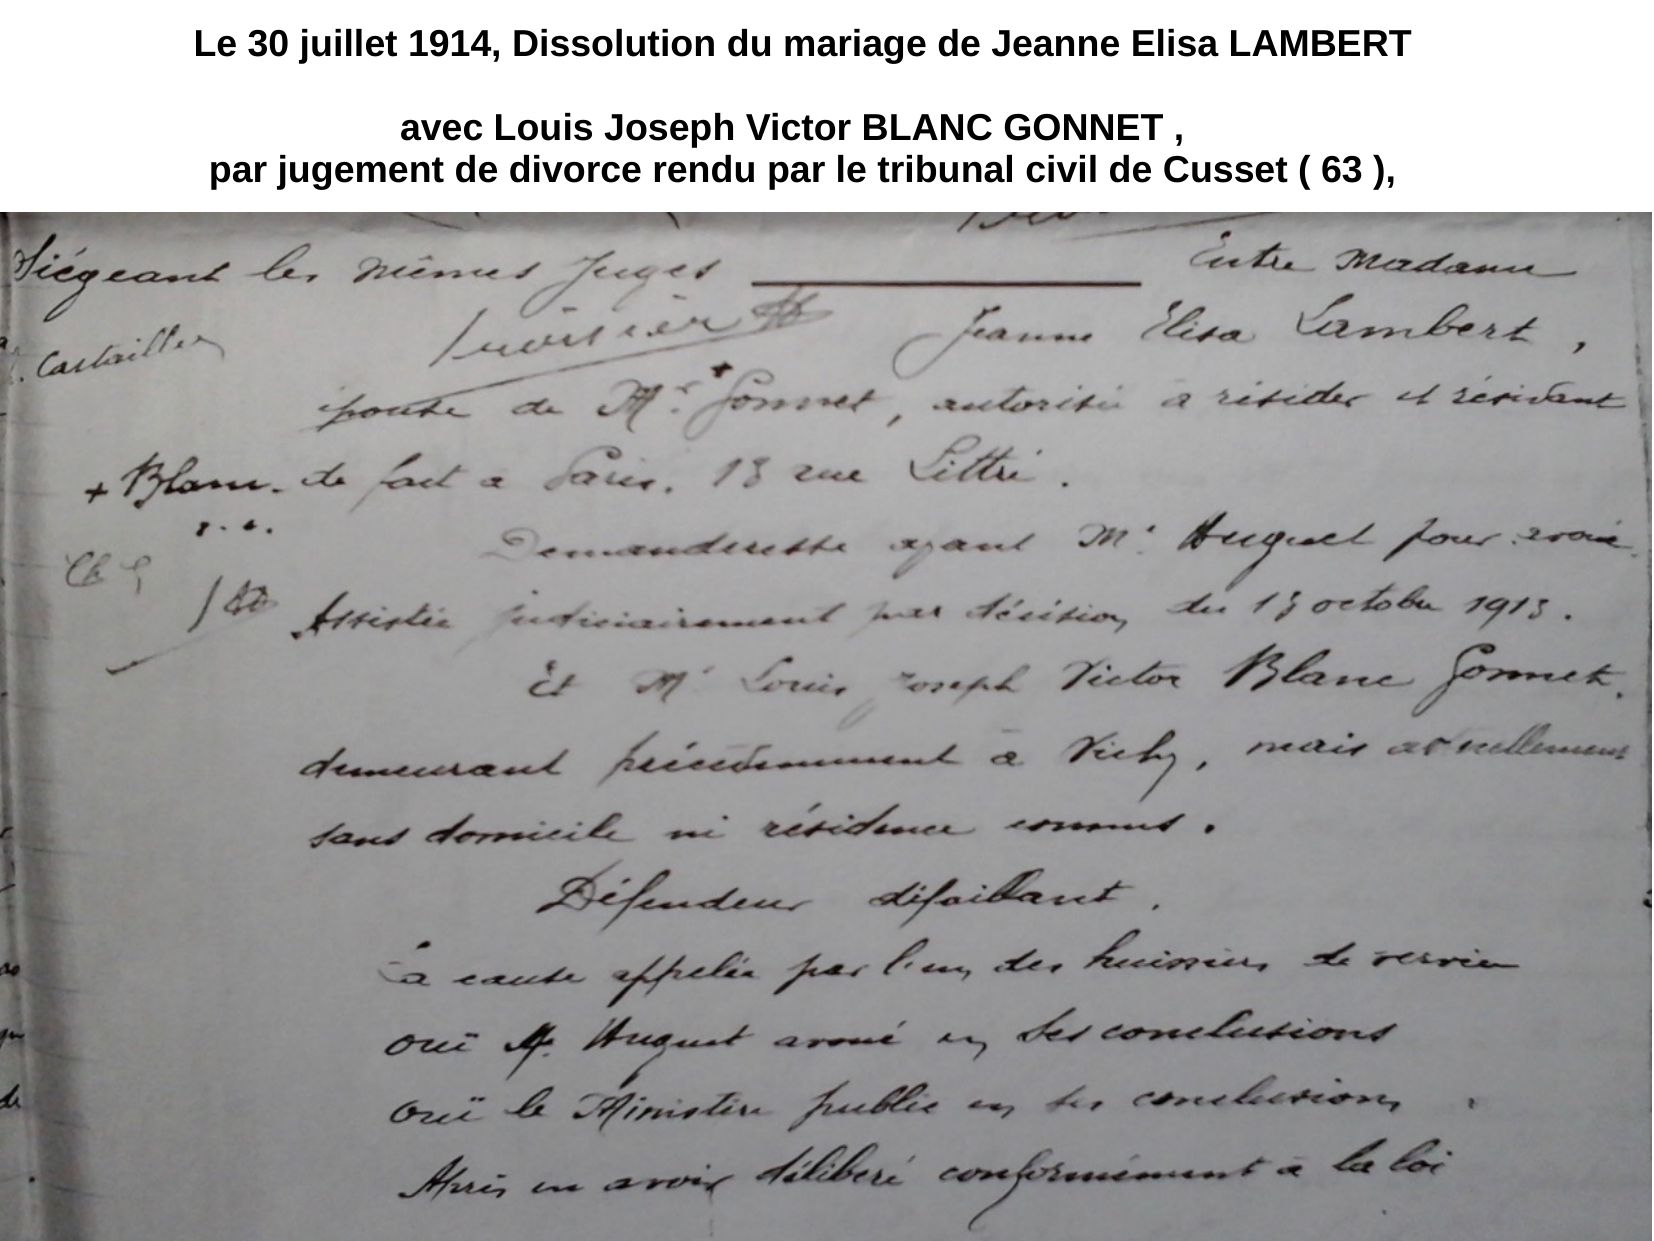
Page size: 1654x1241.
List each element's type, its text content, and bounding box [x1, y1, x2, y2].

picture [0, 212, 1652, 1241]
title Le 30 juillet 1914, Dissolution du mariage de Jeanne Elisa LAMBERT avec Louis Joseph Victor BLANC GONNET , par jugement de divorce rendu par le tribunal civil de Cusset ( 63 ), [59, 19, 1548, 193]
